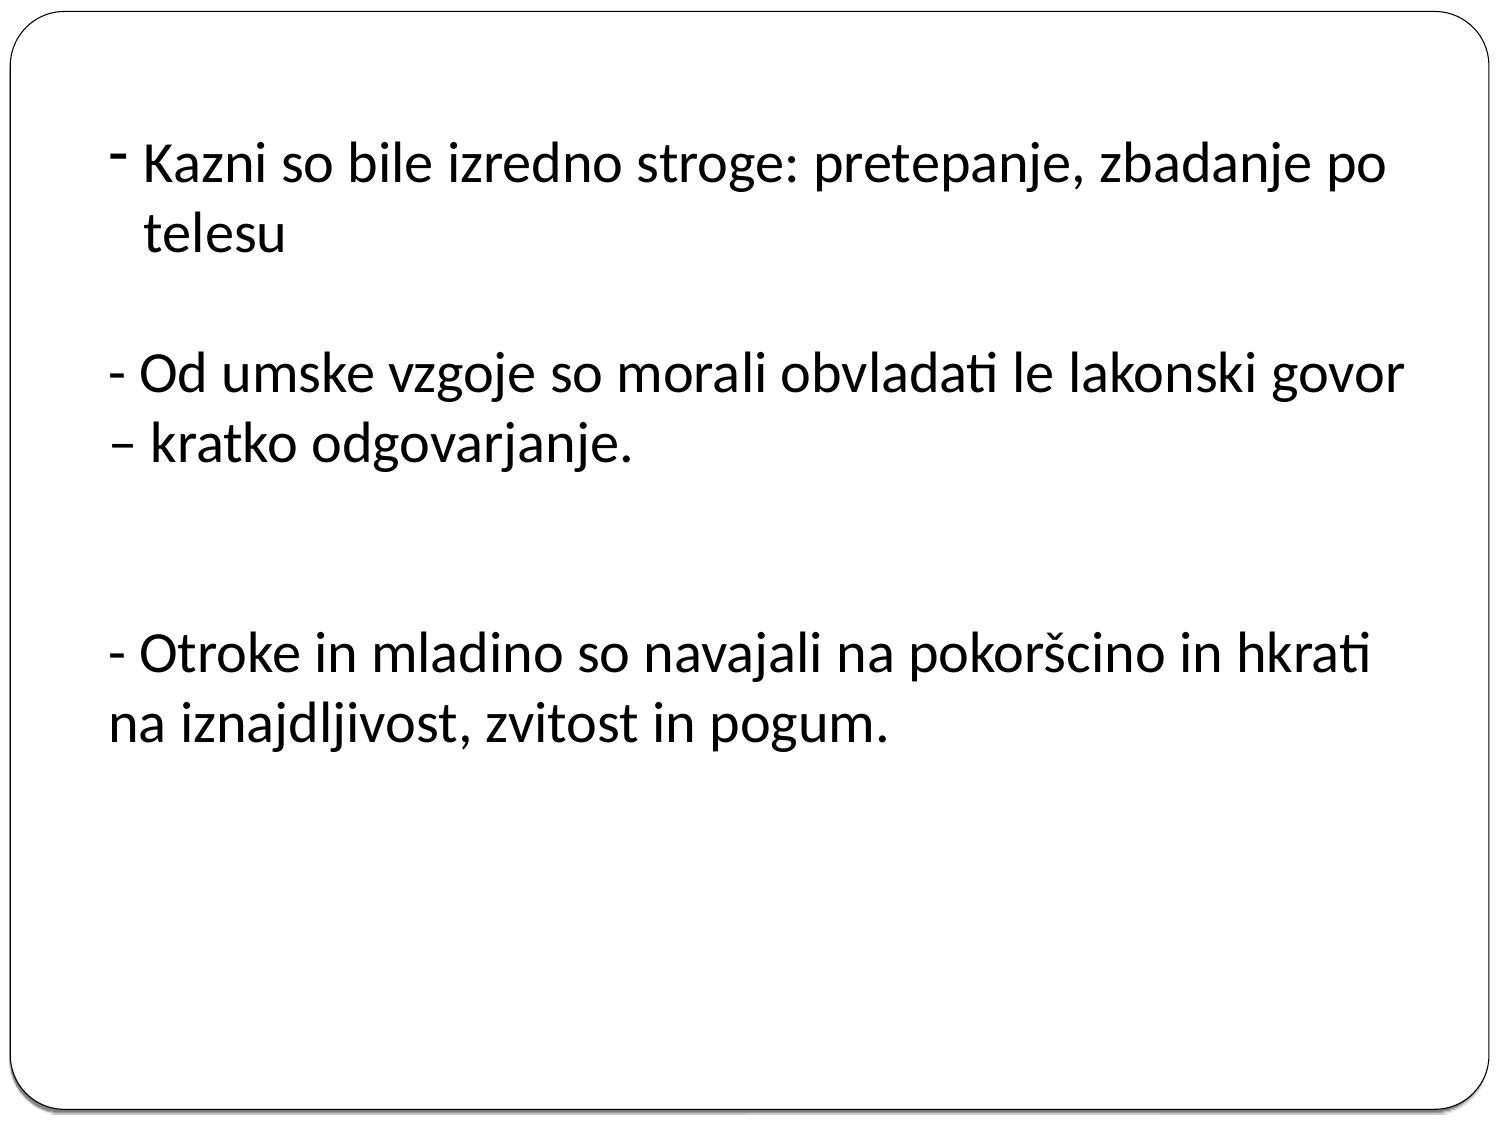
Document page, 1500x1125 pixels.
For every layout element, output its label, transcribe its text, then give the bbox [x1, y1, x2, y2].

text_box Kazni so bile izredno stroge: pretepanje, zbadanje po telesu - Od umske vzgoje so morali obvladati le lakonski govor – kratko odgovarjanje. - Otroke in mladino so navajali na pokoršcino in hkrati na iznajdljivost, zvitost in pogum. [93, 117, 1422, 832]
